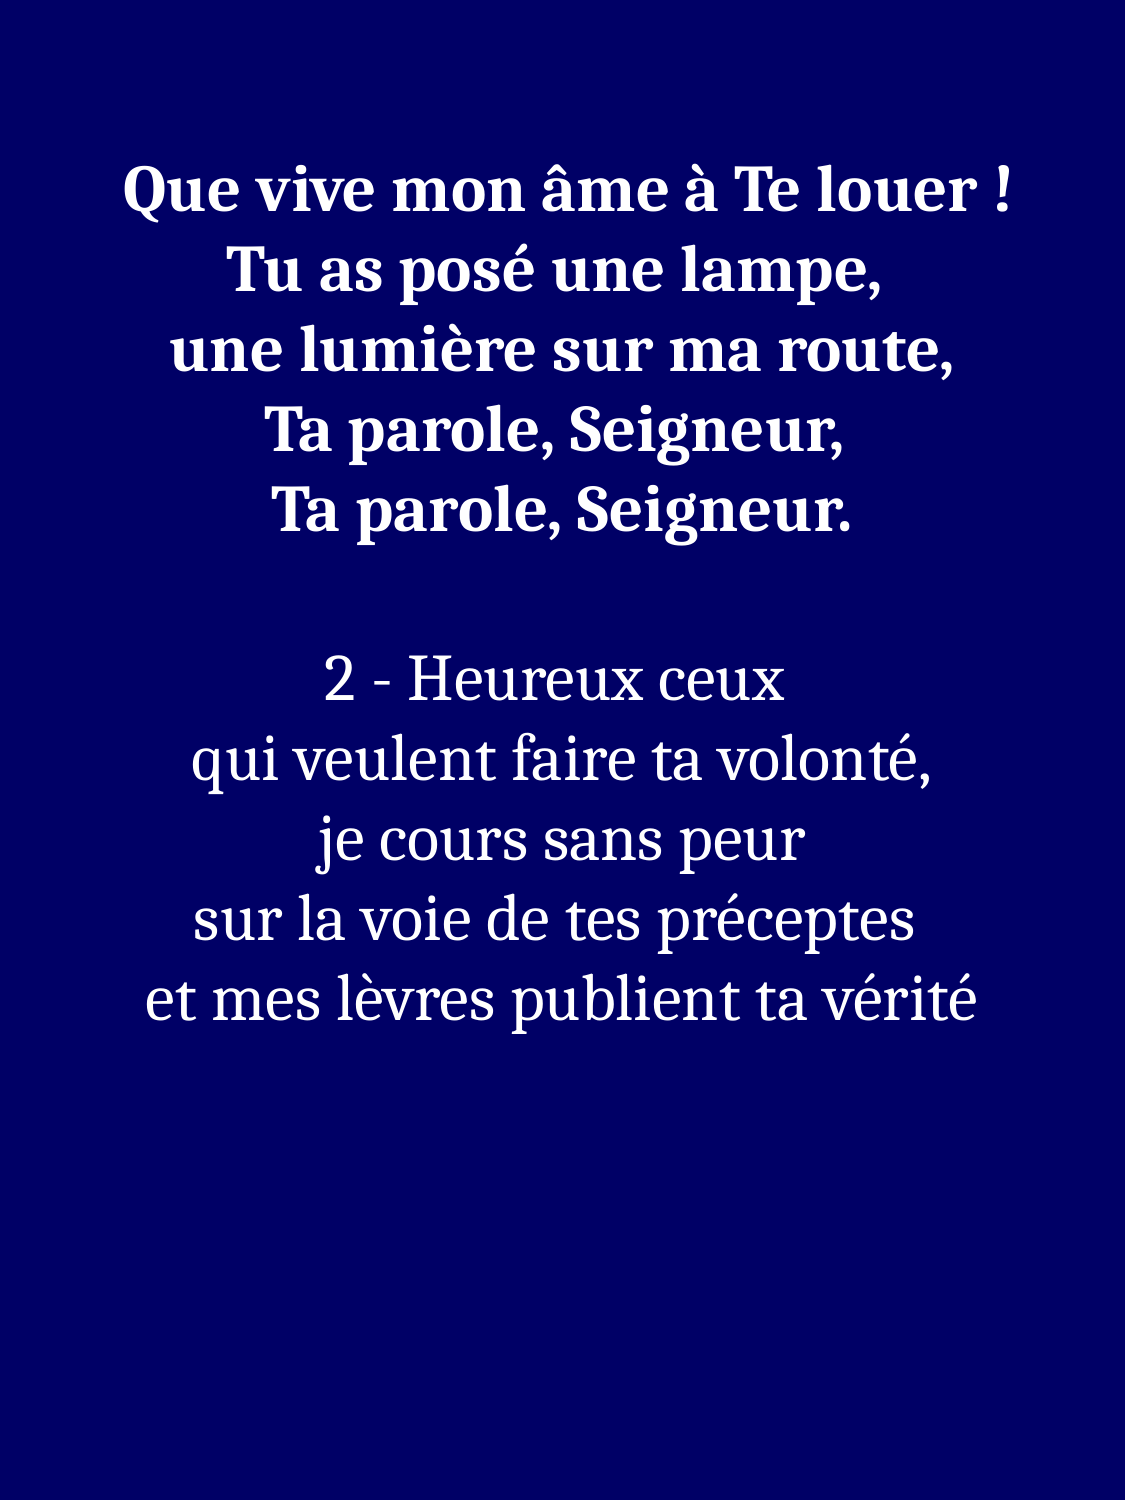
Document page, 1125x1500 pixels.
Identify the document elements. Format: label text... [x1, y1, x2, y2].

text_box Que vive mon âme à Te louer ! Tu as posé une lampe, une lumière sur ma route, Ta parole, Seigneur, Ta parole, Seigneur. 2 - Heureux ceux qui veulent faire ta volonté, je cours sans peur sur la voie de tes préceptes et mes lèvres publient ta vérité [0, 76, 1125, 1476]
